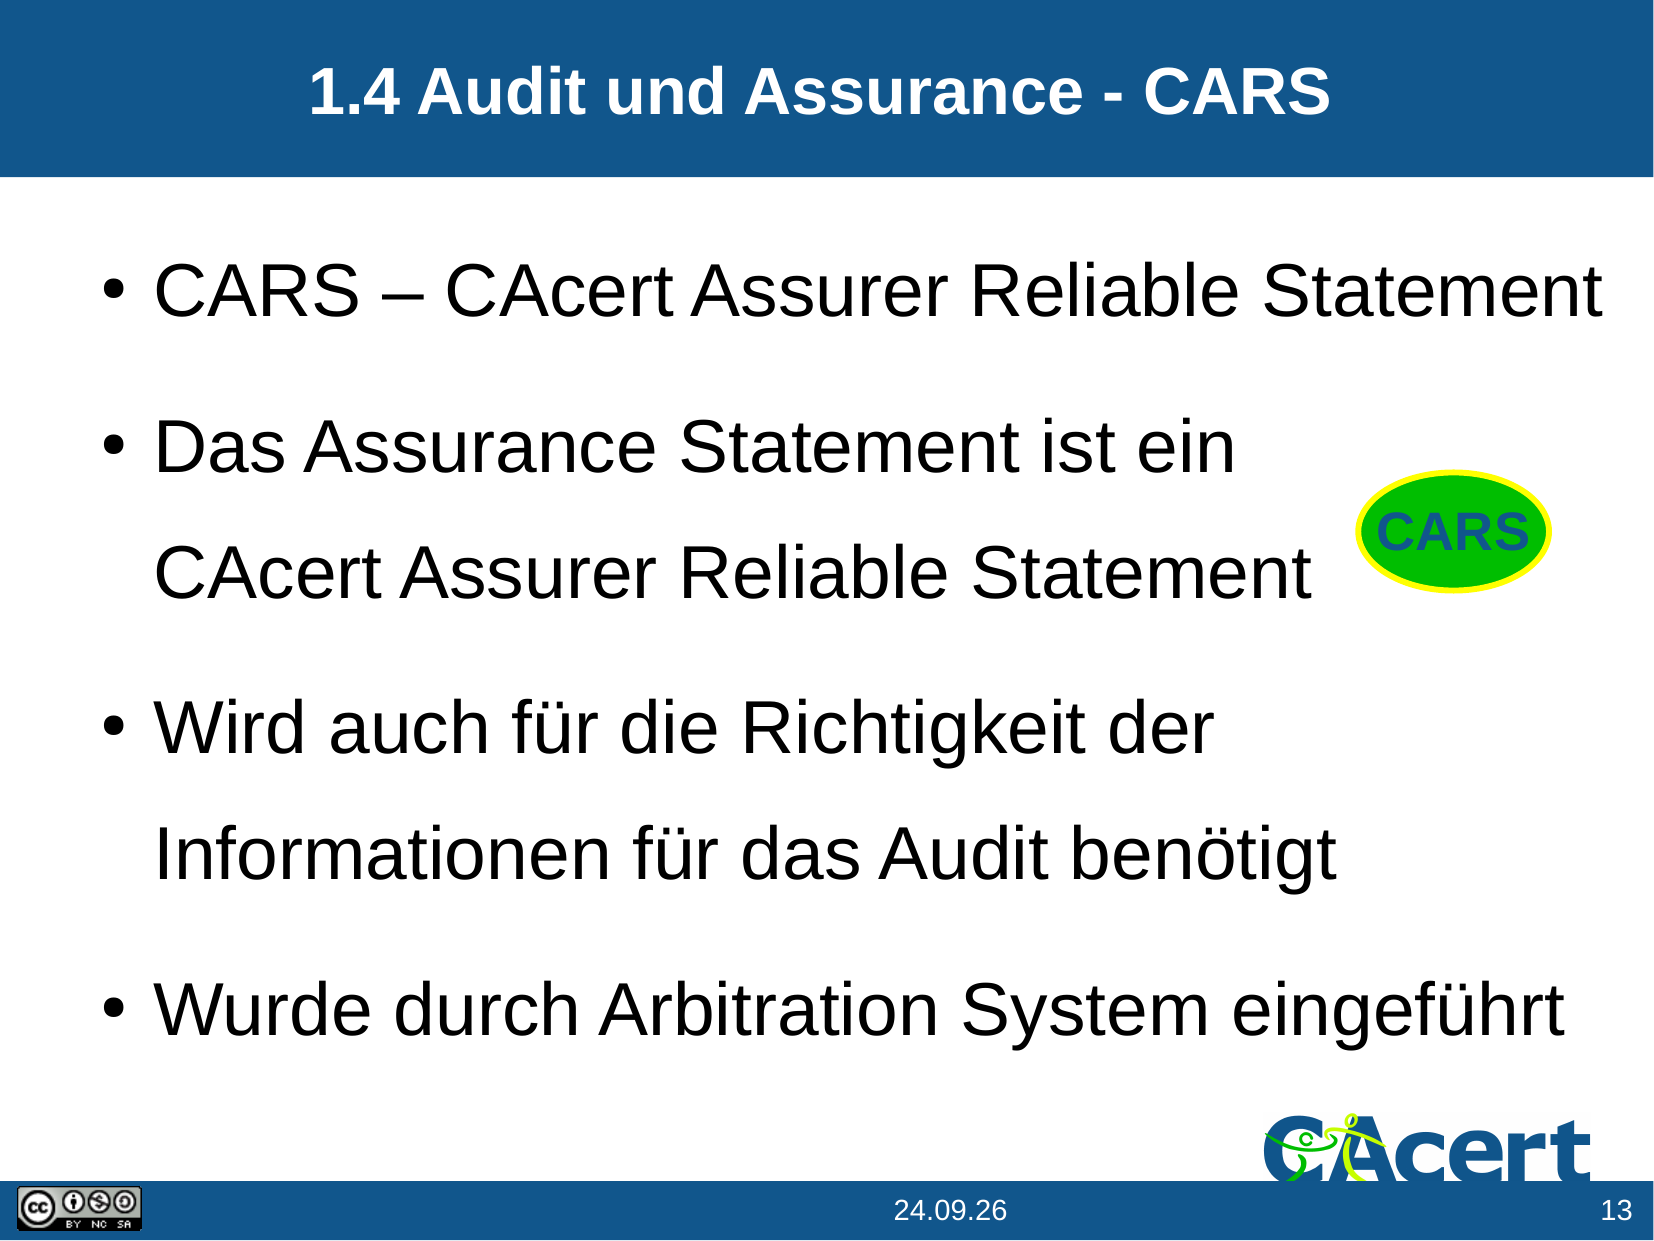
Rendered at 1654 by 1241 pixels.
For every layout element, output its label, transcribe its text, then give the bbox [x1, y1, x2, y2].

picture [17, 1186, 142, 1231]
title 1.4 Audit und Assurance - CARS [76, 17, 1565, 166]
list CARS – CAcert Assurer Reliable Statement Das Assurance Statement ist ein CAcert Assurer Reliable Statement Wird auch für die Richtigkeit der Informationen für das Audit benötigt Wurde durch Arbitration System eingeführt [82, 206, 1625, 1065]
text_box CARS [1358, 472, 1550, 591]
picture [1263, 1112, 1591, 1181]
